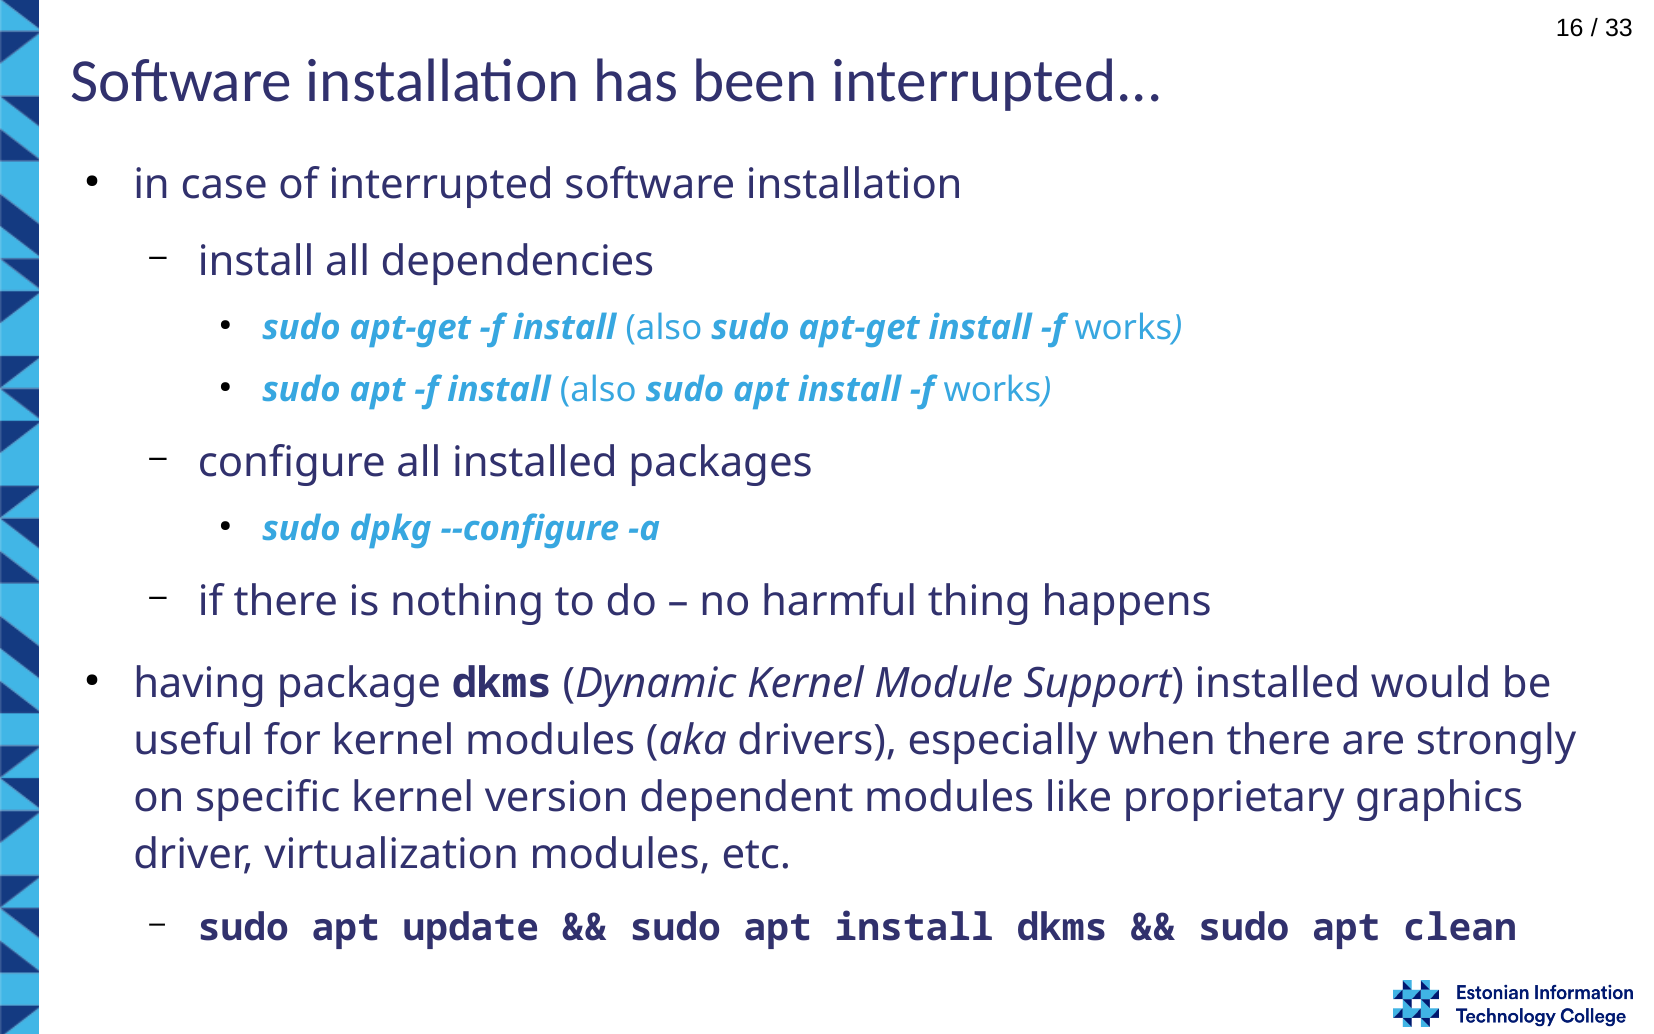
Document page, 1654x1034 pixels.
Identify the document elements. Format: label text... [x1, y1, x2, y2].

picture [1393, 980, 1633, 1027]
list in case of interrupted software installation install all dependencies sudo apt-get -f install (also sudo apt-get install -f works) sudo apt -f install (also sudo apt install -f works) configure all installed packages sudo dpkg --configure -a if there is nothing to do – no harmful thing happens having package dkms (Dynamic Kernel Module Support) installed would be useful for kernel modules (aka drivers), especially when there are strongly on specific kernel version dependent modules like proprietary graphics driver, virtualization modules, etc. sudo apt update && sudo apt install dkms && sudo apt clean [68, 153, 1630, 957]
title Software installation has been interrupted... [70, 41, 1630, 130]
